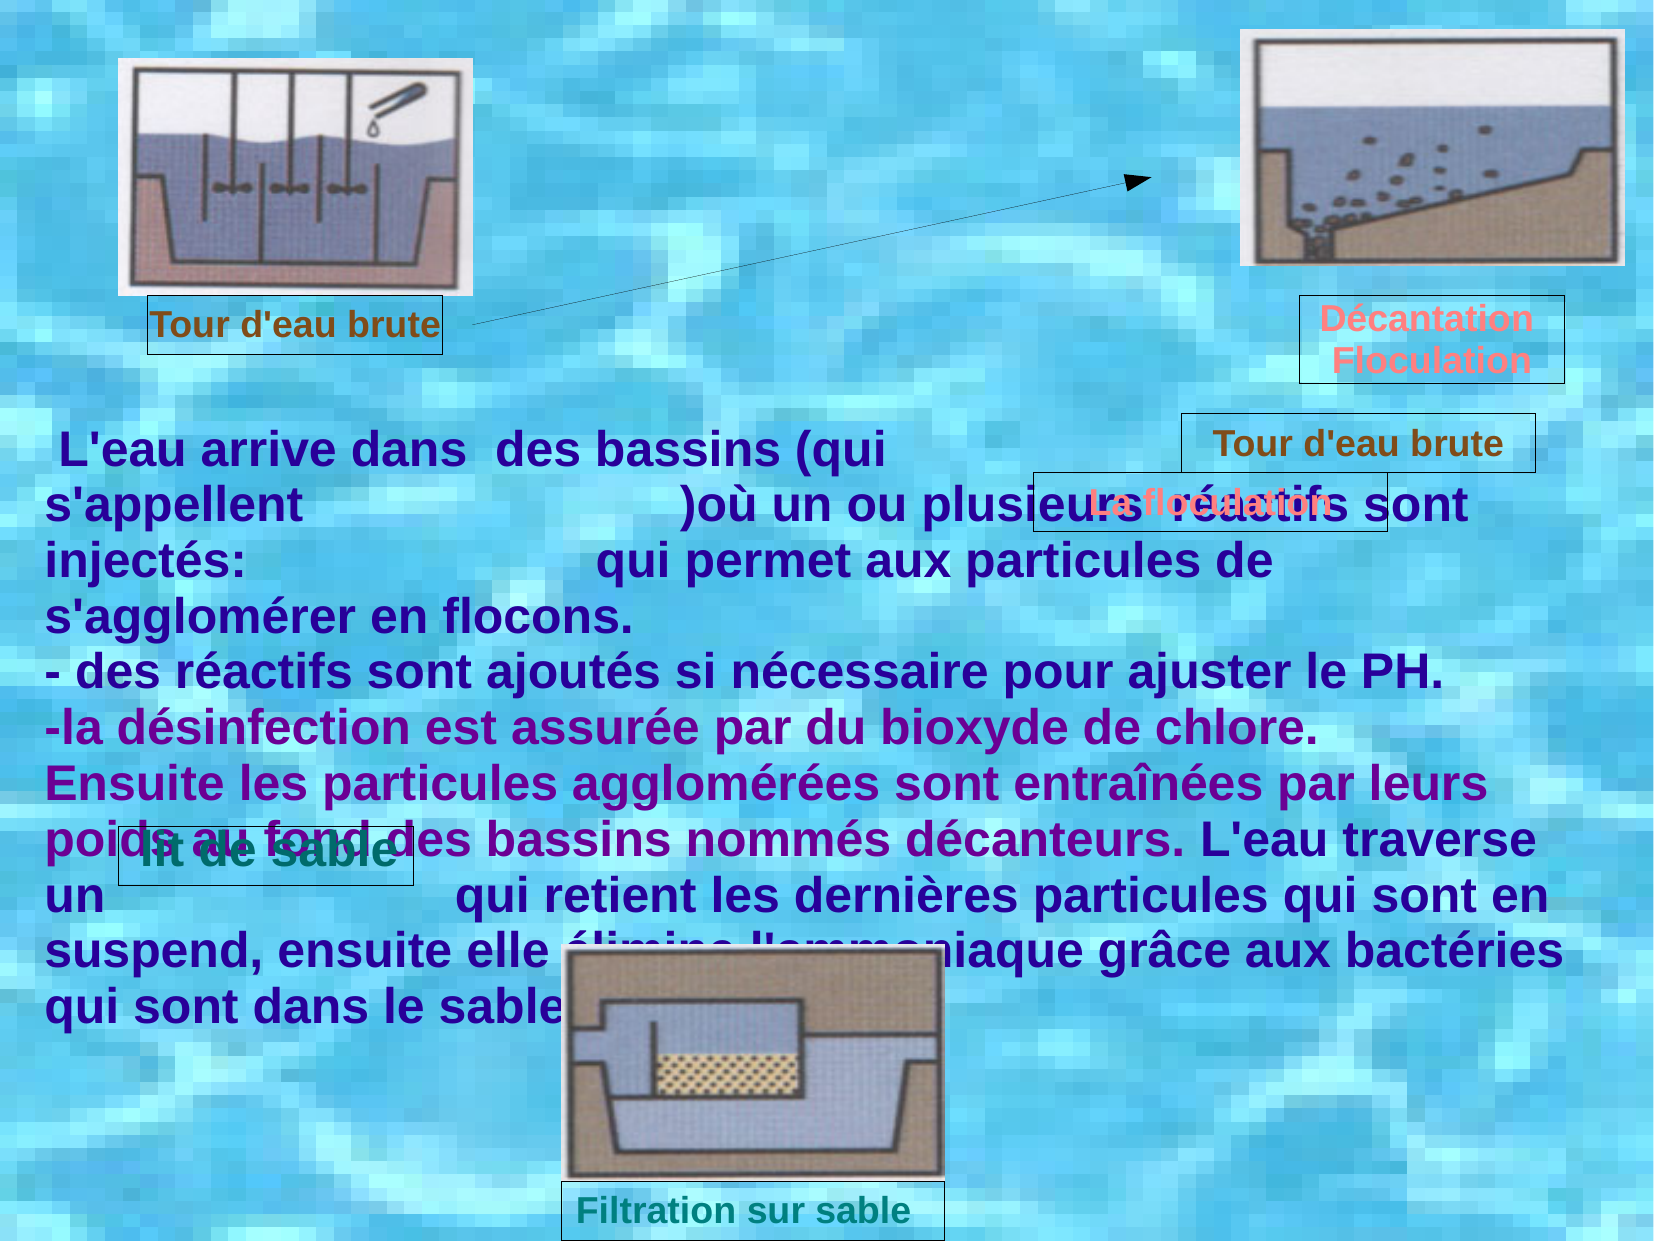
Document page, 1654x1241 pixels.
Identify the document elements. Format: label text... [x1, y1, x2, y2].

text_box L'eau arrive dans des bassins (qui s'appellent )où un ou plusieurs réactifs sont injectés: qui permet aux particules de s'agglomérer en flocons. - des réactifs sont ajoutés si nécessaire pour ajuster le PH. -la désinfection est assurée par du bioxyde de chlore. Ensuite les particules agglomérées sont entraînées par leurs poids au fond des bassins nommés décanteurs. L'eau traverse un qui retient les dernières particules qui sont en suspend, ensuite elle élimine l'ammoniaque grâce aux bactéries qui sont dans le sable. [29, 413, 1595, 999]
text_box Filtration sur sable [561, 1182, 975, 1241]
text_box [118, 826, 124, 886]
text_box Décantation Floculation [1299, 295, 1565, 384]
text_box lit de sable [124, 813, 414, 886]
text_box Tour d'eau brute [1181, 413, 1536, 473]
text_box La floculation [1033, 472, 1388, 532]
text_box Tour d'eau brute [147, 295, 443, 355]
picture [0, 0, 1654, 1241]
